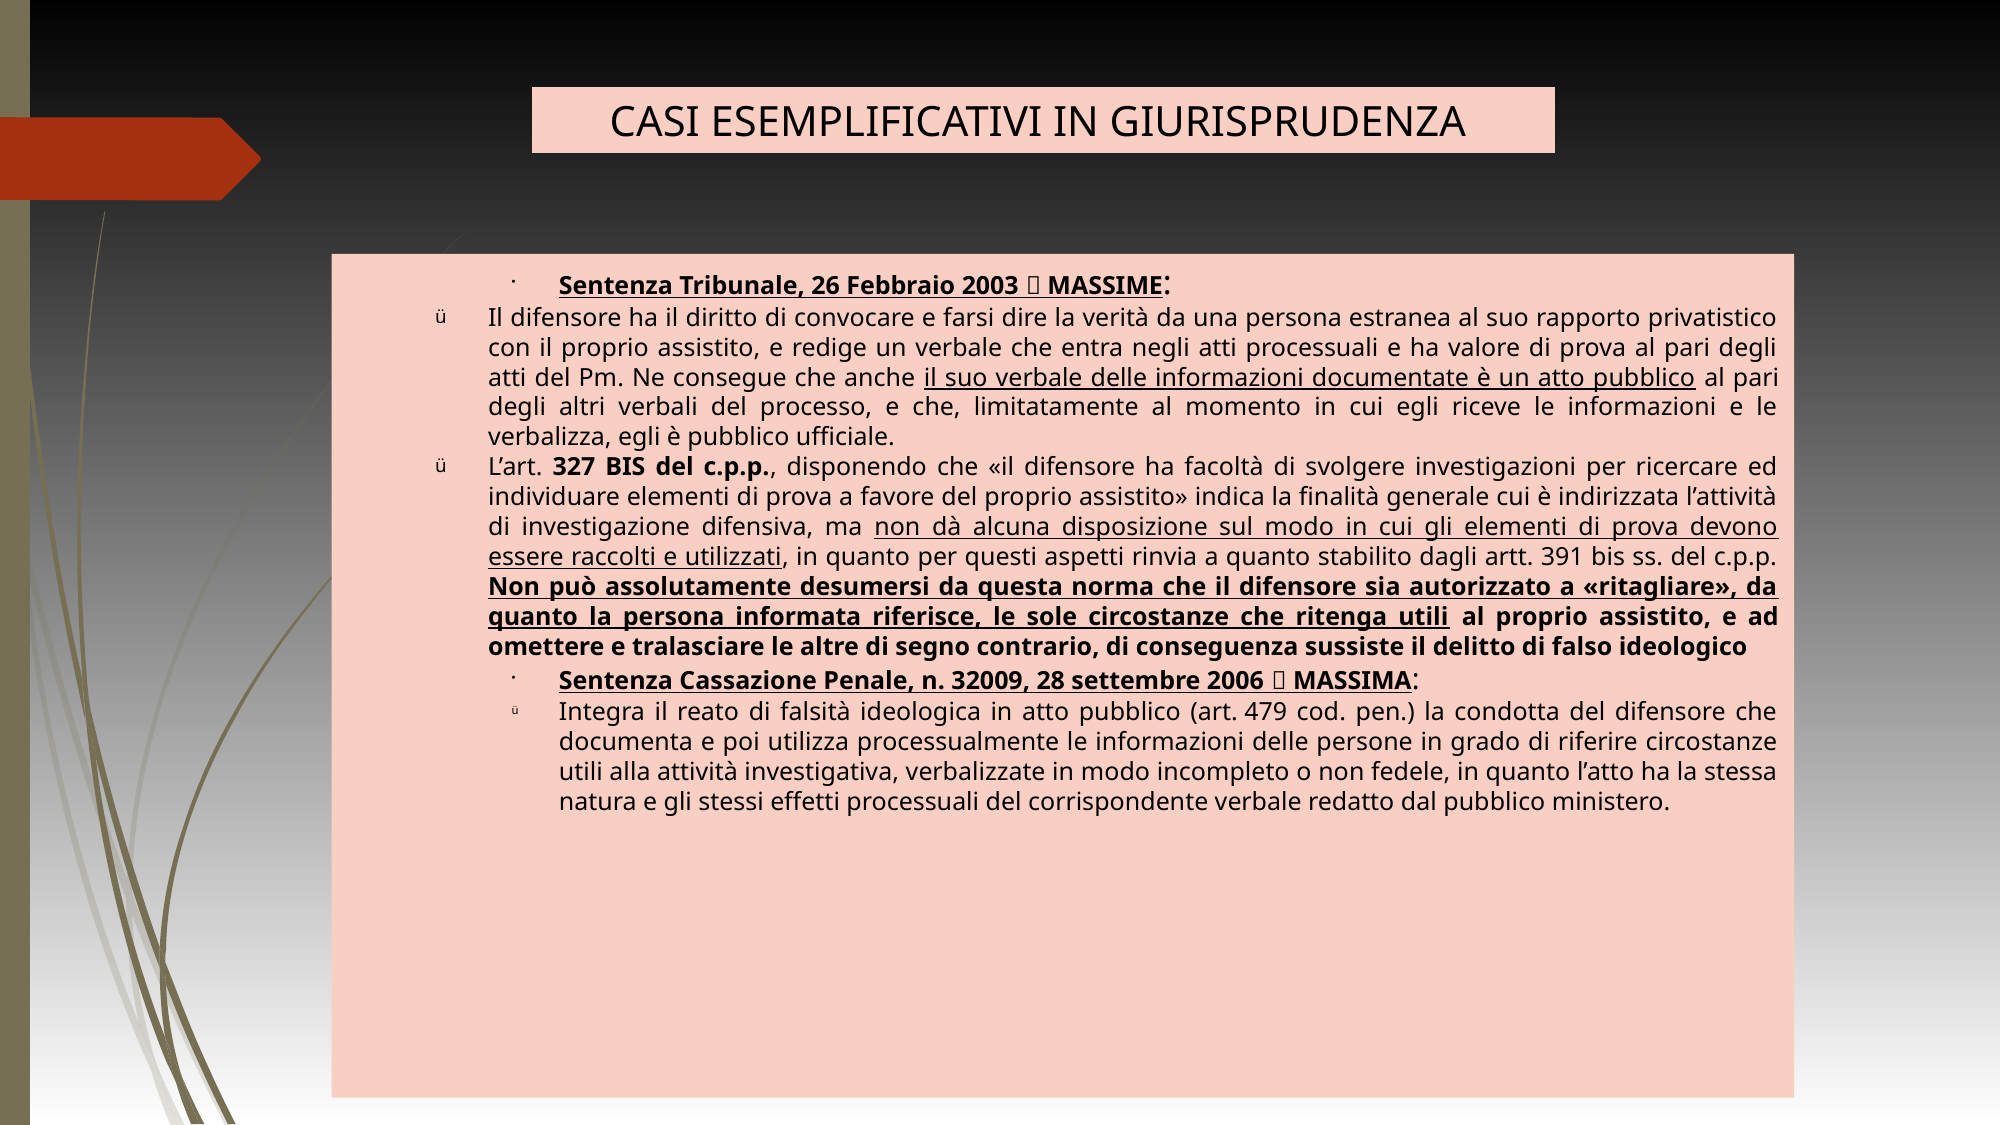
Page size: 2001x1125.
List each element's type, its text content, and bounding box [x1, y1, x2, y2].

text_box CASI ESEMPLIFICATIVI IN GIURISPRUDENZA [532, 87, 1555, 153]
list Sentenza Tribunale, 26 Febbraio 2003  MASSIME: Il difensore ha il diritto di convocare e farsi dire la verità da una persona estranea al suo rapporto privatistico con il proprio assistito, e redige un verbale che entra negli atti processuali e ha valore di prova al pari degli atti del Pm. Ne consegue che anche il suo verbale delle informazioni documentate è un atto pubblico al pari degli altri verbali del processo, e che, limitatamente al momento in cui egli riceve le informazioni e le verbalizza, egli è pubblico ufficiale. L’art. 327 BIS del c.p.p., disponendo che «il difensore ha facoltà di svolgere investigazioni per ricercare ed individuare elementi di prova a favore del proprio assistito» indica la finalità generale cui è indirizzata l’attività di investigazione difensiva, ma non dà alcuna disposizione sul modo in cui gli elementi di prova devono essere raccolti e utilizzati, in quanto per questi aspetti rinvia a quanto stabilito dagli artt. 391 bis ss. del c.p.p. Non può assolutamente desumersi da questa norma che il difensore sia autorizzato a «ritagliare», da quanto la persona informata riferisce, le sole circostanze che ritenga utili al proprio assistito, e ad omettere e tralasciare le altre di segno contrario, di conseguenza sussiste il delitto di falso ideologico Sentenza Cassazione Penale, n. 32009, 28 settembre 2006  MASSIMA: Integra il reato di falsità ideologica in atto pubblico (art. 479 cod. pen.) la condotta del difensore che documenta e poi utilizza processualmente le informazioni delle persone in grado di riferire circostanze utili alla attività investigativa, verbalizzate in modo incompleto o non fedele, in quanto l’atto ha la stessa natura e gli stessi effetti processuali del corrispondente verbale redatto dal pubblico ministero. [331, 253, 1795, 1098]
